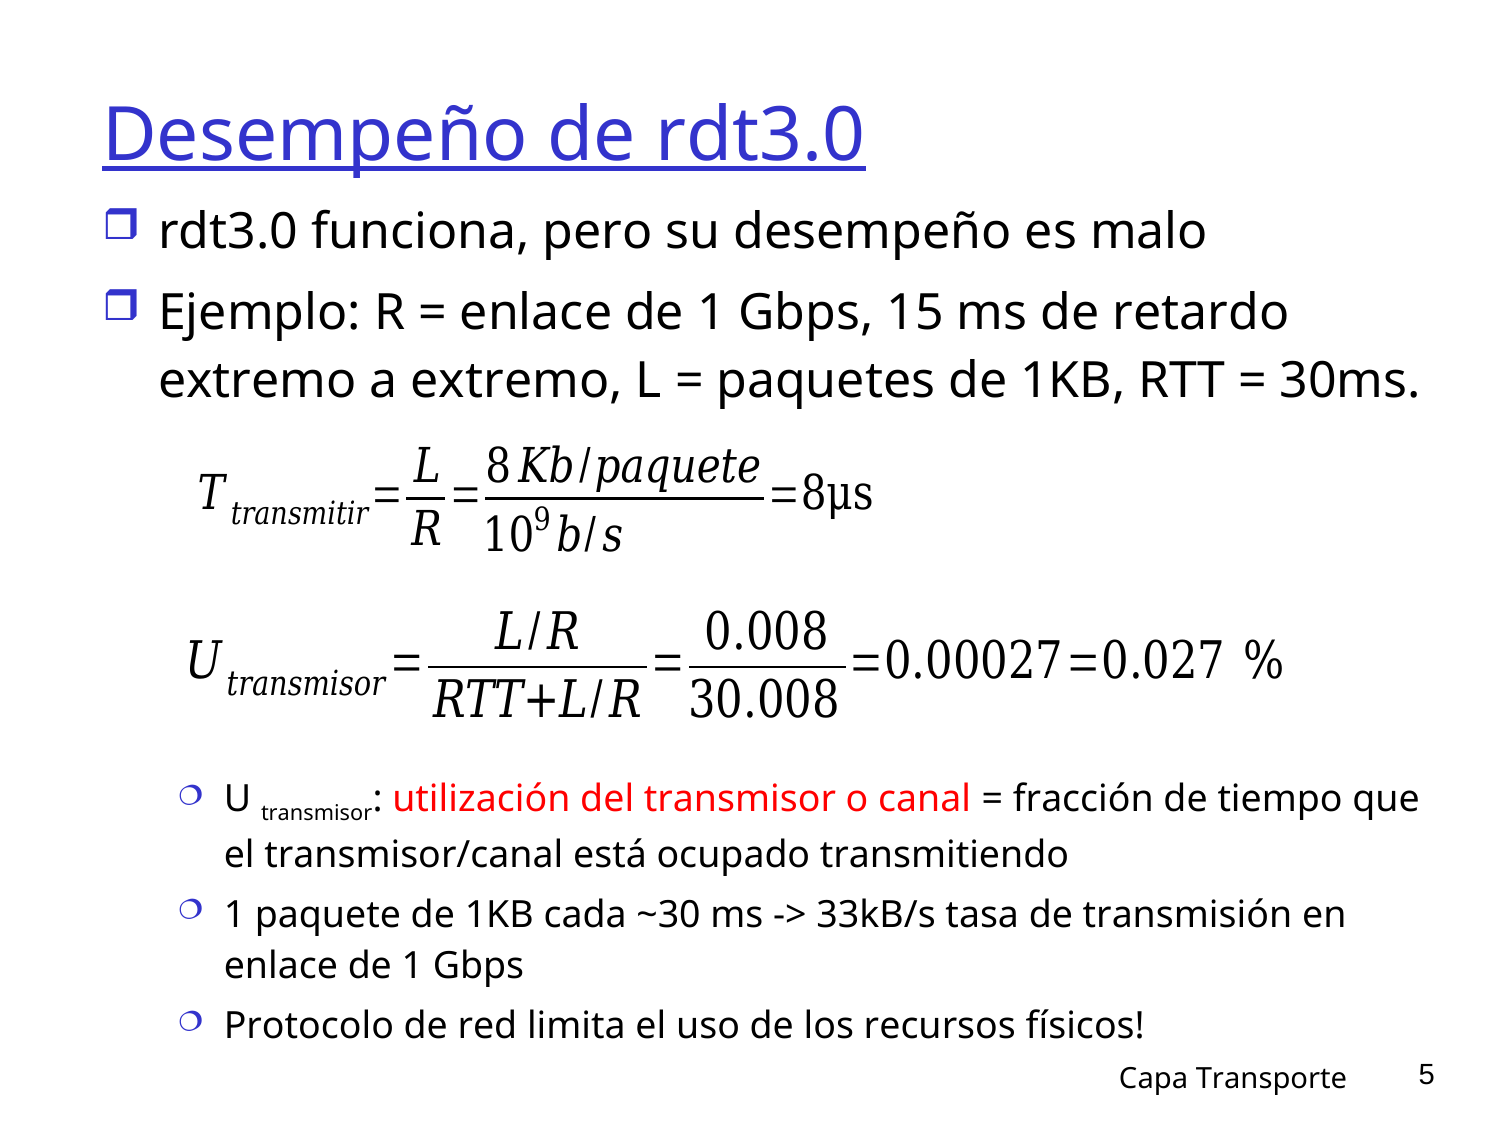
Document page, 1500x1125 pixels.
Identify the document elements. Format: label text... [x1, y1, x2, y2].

title Desempeño de rdt3.0 [87, 37, 1363, 187]
text_box U transmisor: utilización del transmisor o canal = fracción de tiempo que el transmisor/canal está ocupado transmitiendo 1 paquete de 1KB cada ~30 ms -> 33kB/s tasa de transmisión en enlace de 1 Gbps Protocolo de red limita el uso de los recursos físicos! [87, 763, 1461, 1014]
chart [174, 600, 1301, 730]
chart [187, 436, 888, 581]
list rdt3.0 funciona, pero su desempeño es malo Ejemplo: R = enlace de 1 Gbps, 15 ms de retardo extremo a extremo, L = paquetes de 1KB, RTT = 30ms. [87, 187, 1475, 456]
